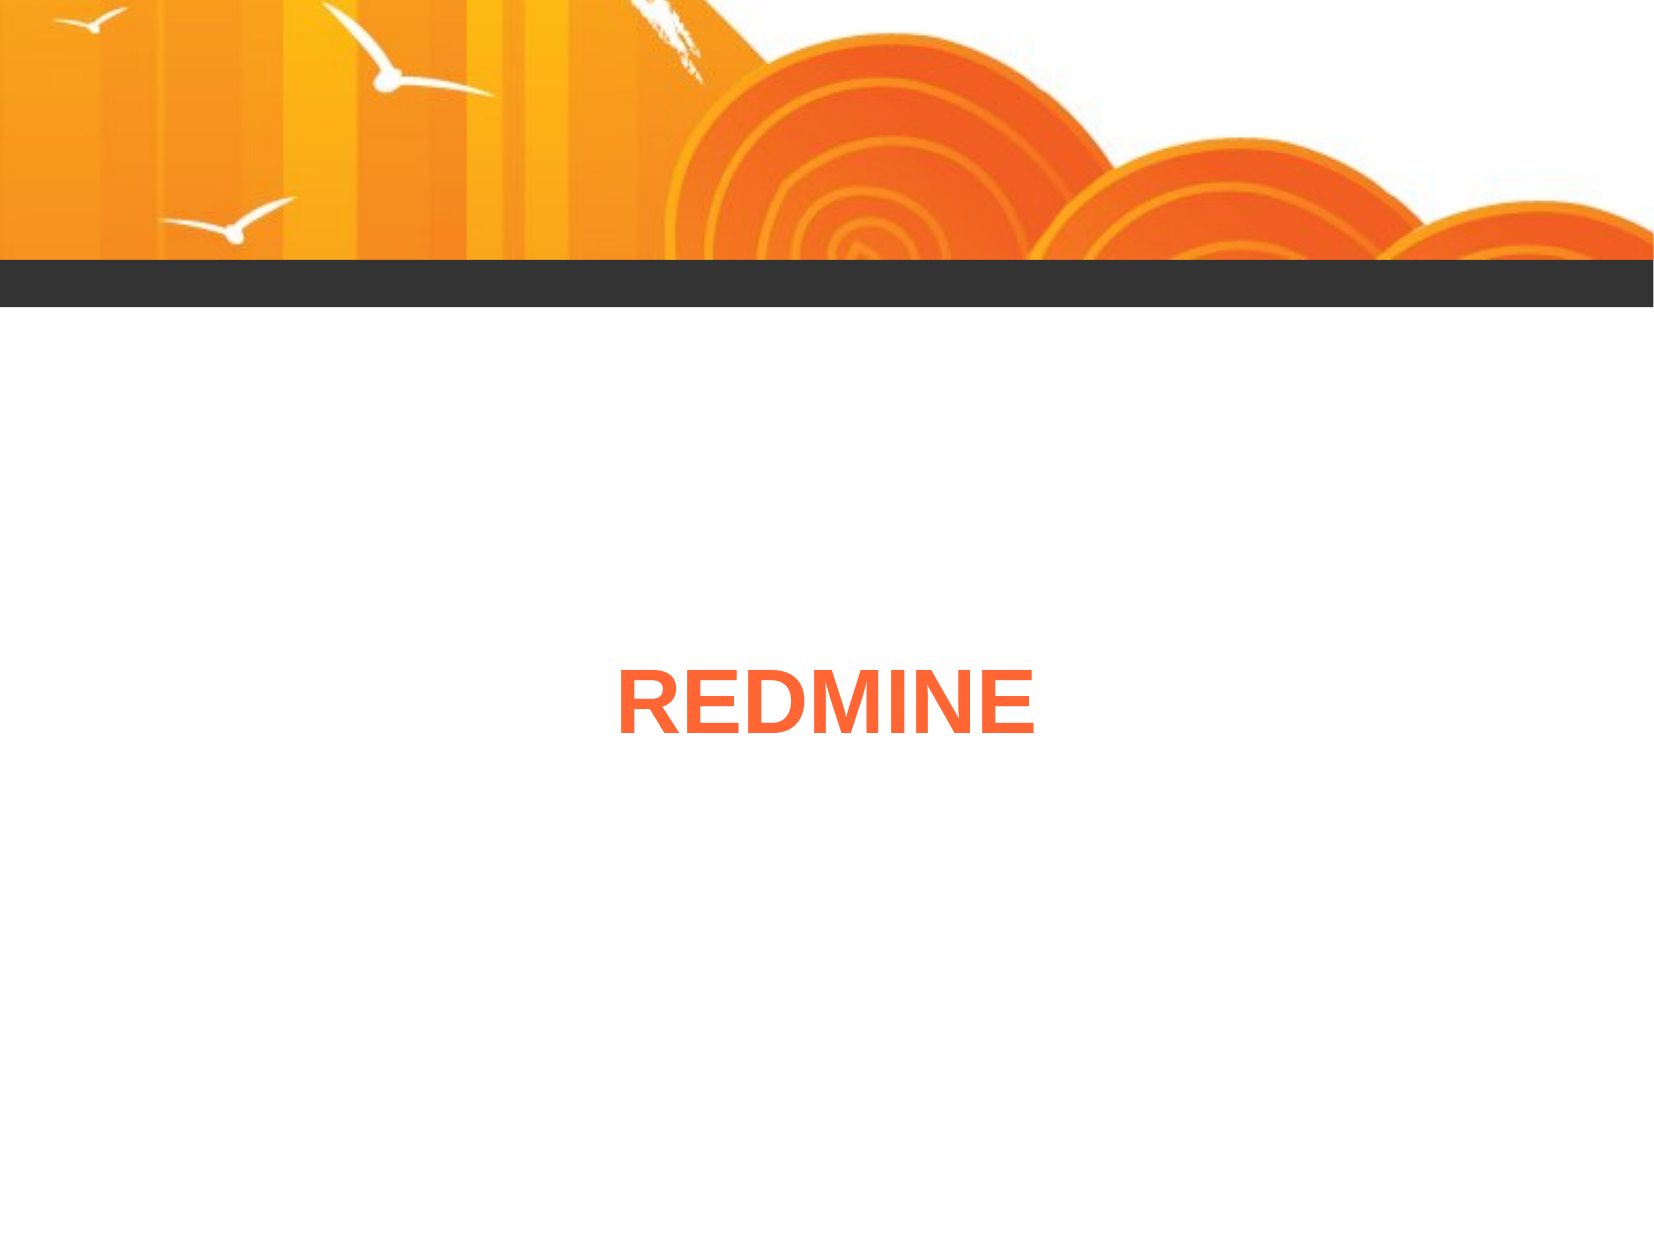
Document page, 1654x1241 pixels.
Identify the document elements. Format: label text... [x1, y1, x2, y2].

subtitle REDMINE [59, 342, 1595, 1062]
